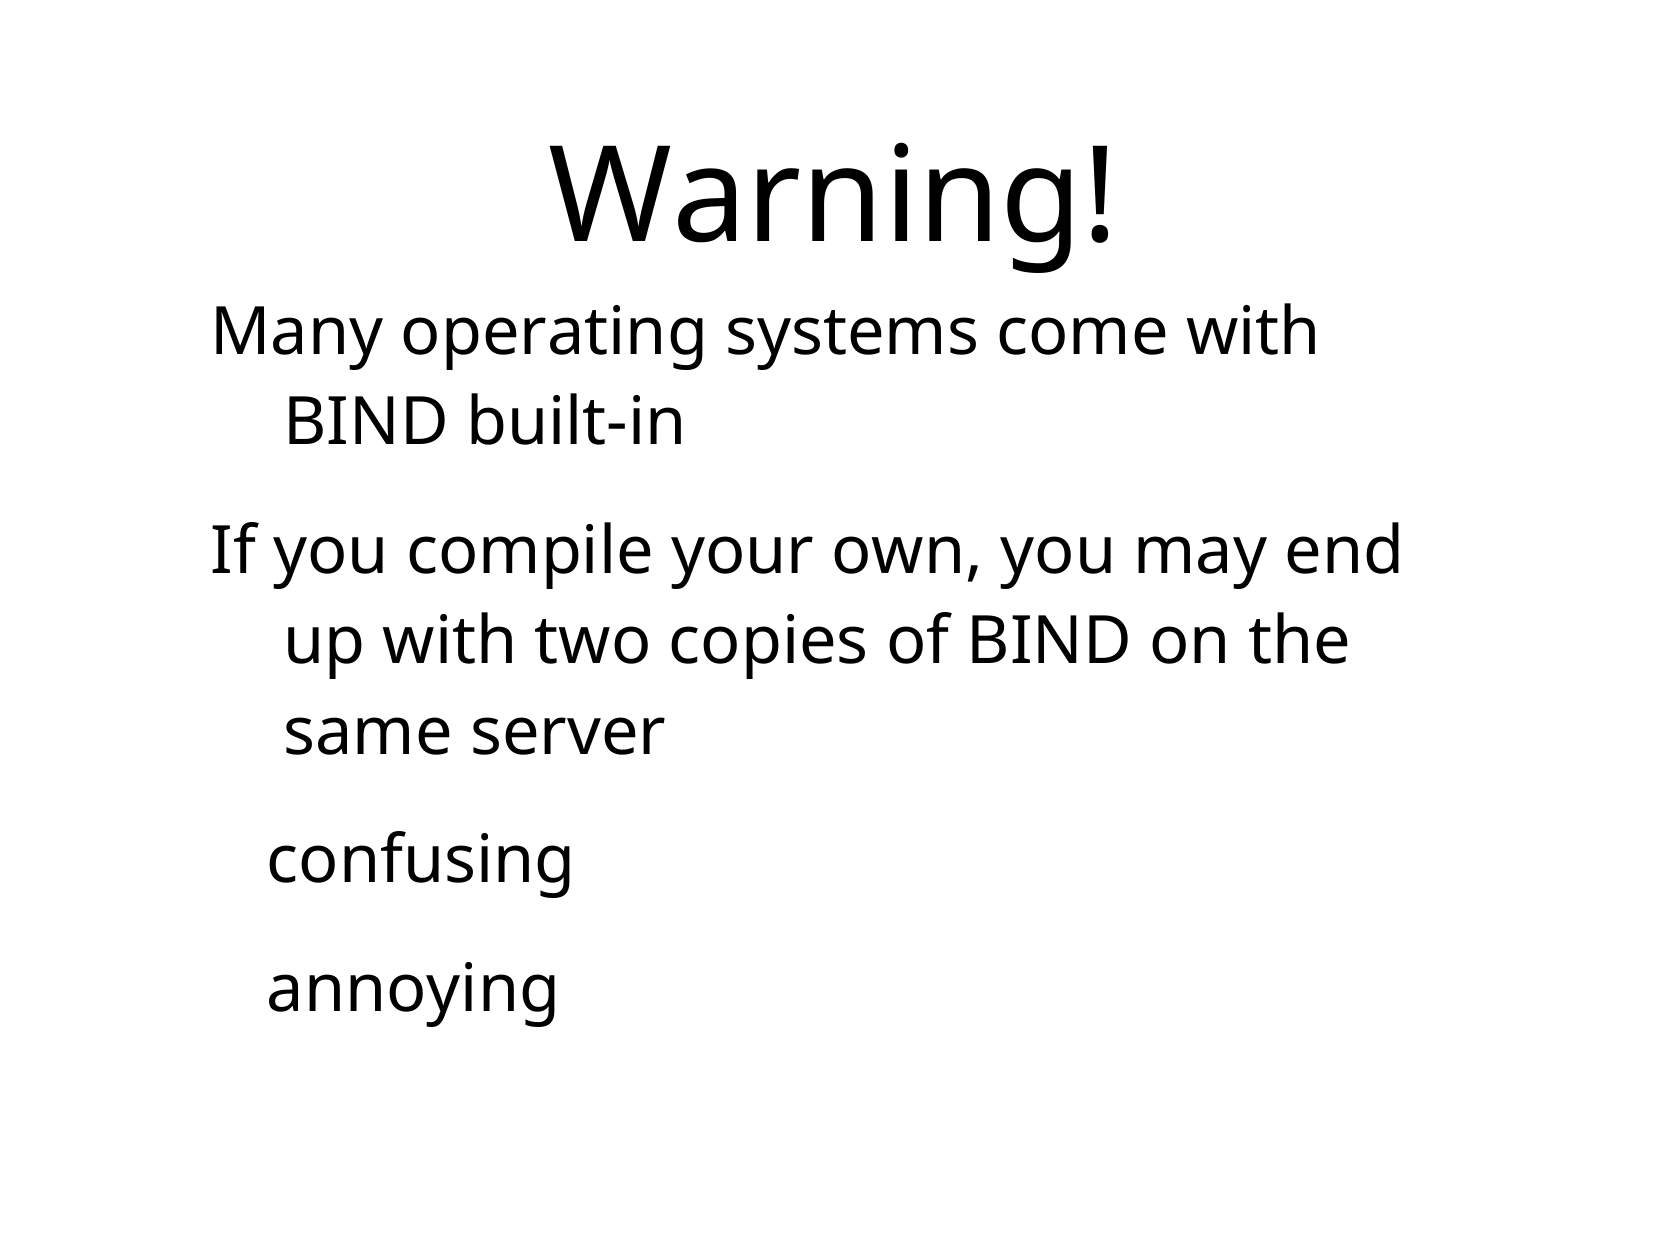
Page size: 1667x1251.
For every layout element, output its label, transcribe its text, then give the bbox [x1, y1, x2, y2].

list Many operating systems come with BIND built-in If you compile your own, you may end up with two copies of BIND on the same server confusing annoying [162, 319, 1505, 1122]
title Warning! [162, 33, 1505, 319]
